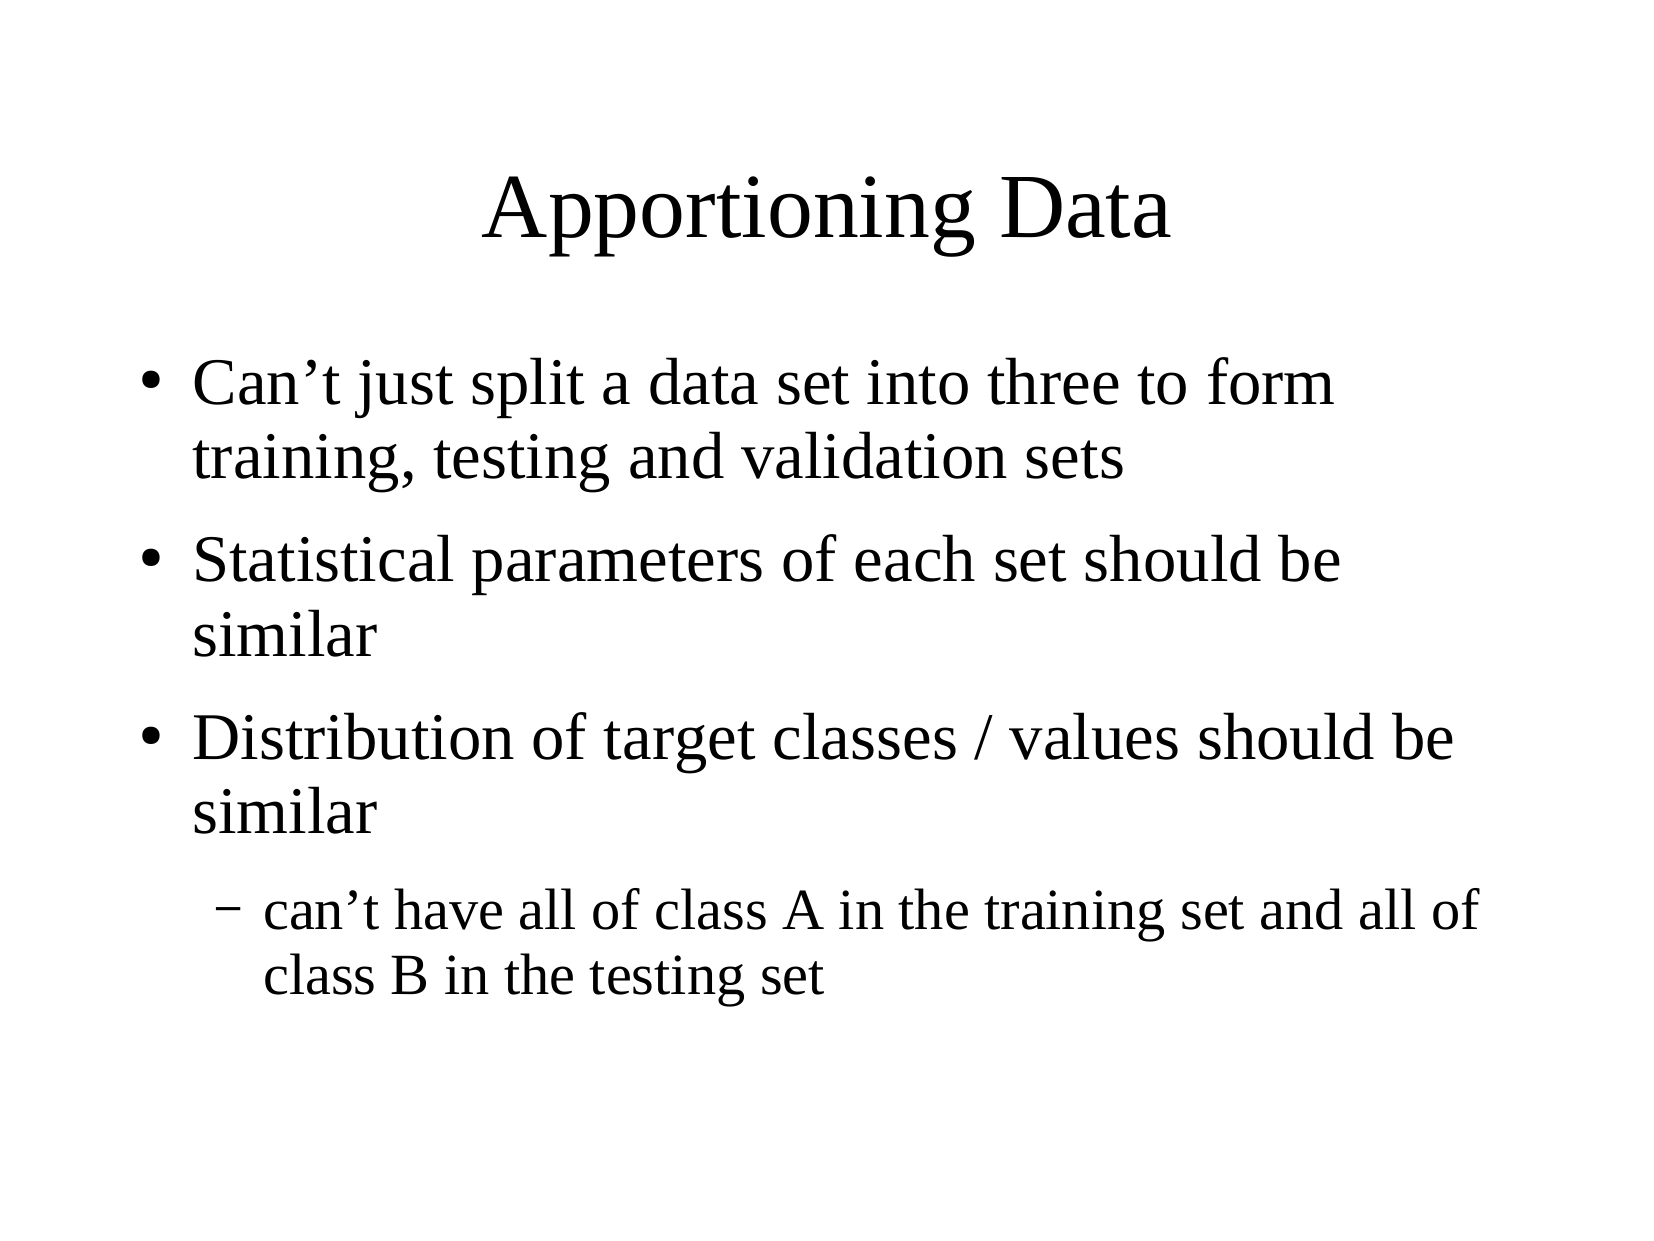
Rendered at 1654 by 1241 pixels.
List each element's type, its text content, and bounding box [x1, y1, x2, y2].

title Apportioning Data [121, 102, 1534, 311]
list Can’t just split a data set into three to form training, testing and validation sets Statistical parameters of each set should be similar Distribution of target classes / values should be similar can’t have all of class A in the training set and all of class B in the testing set [121, 344, 1534, 1127]
